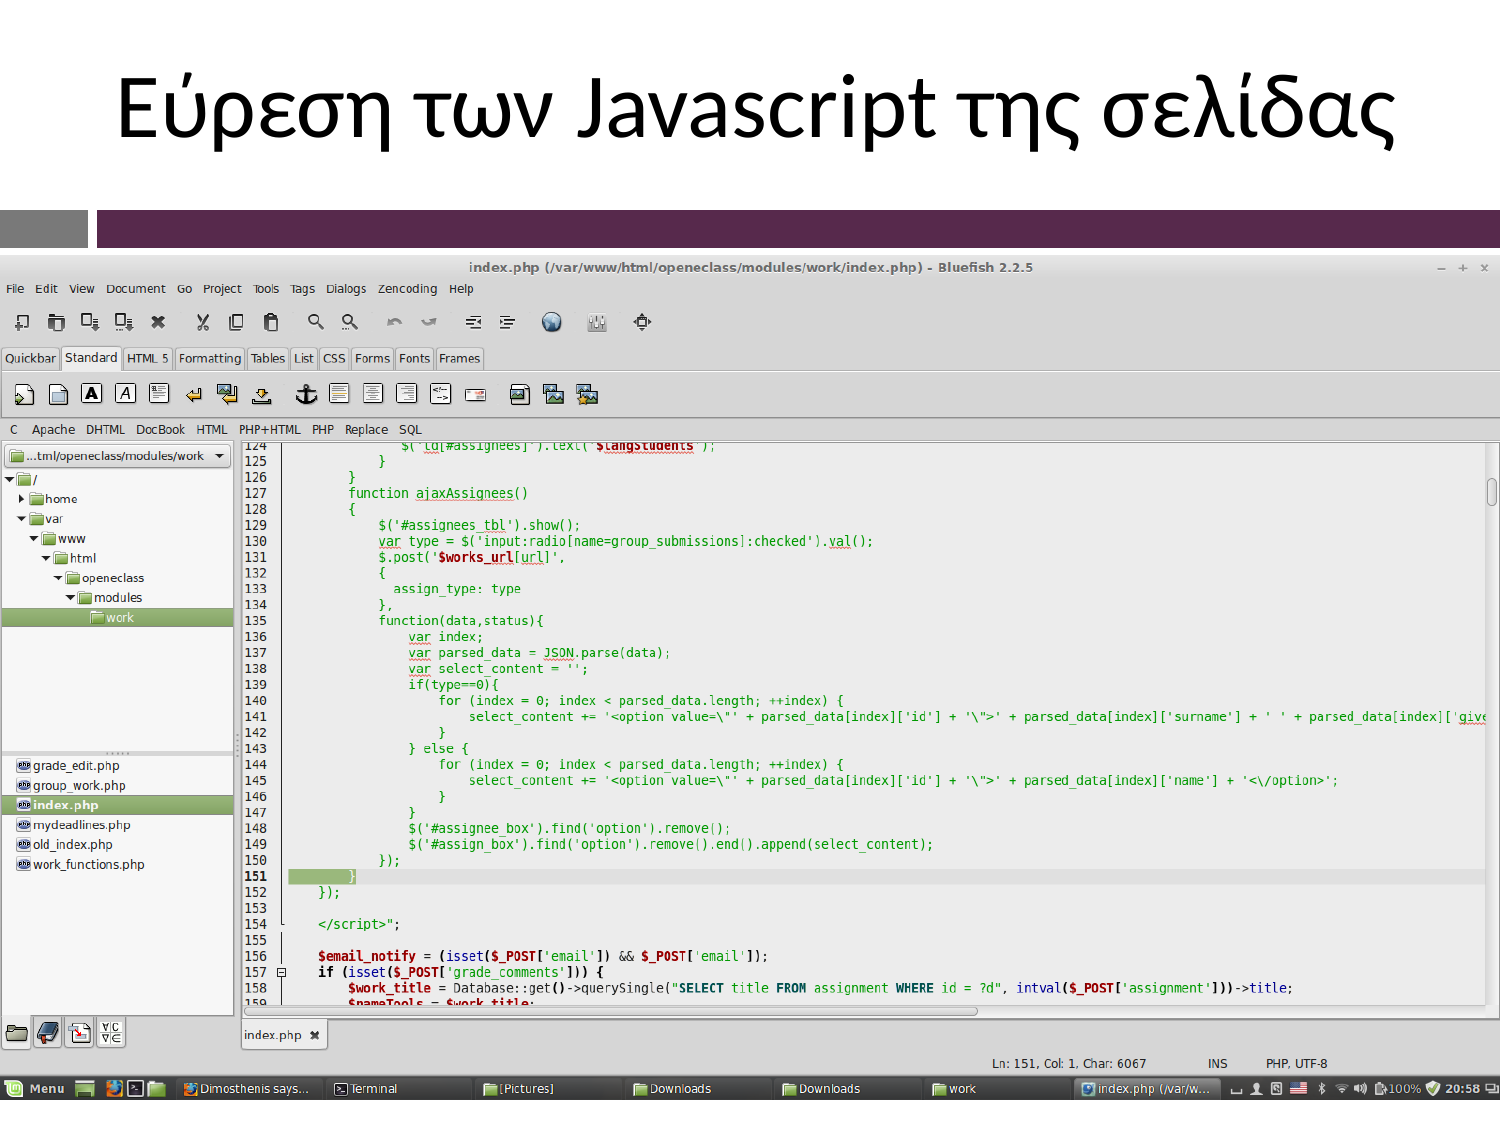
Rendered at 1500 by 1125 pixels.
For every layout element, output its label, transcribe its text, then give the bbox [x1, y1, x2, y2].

title Εύρεση των Javascript της σελίδας [100, 19, 1438, 182]
picture [0, 255, 1500, 1100]
